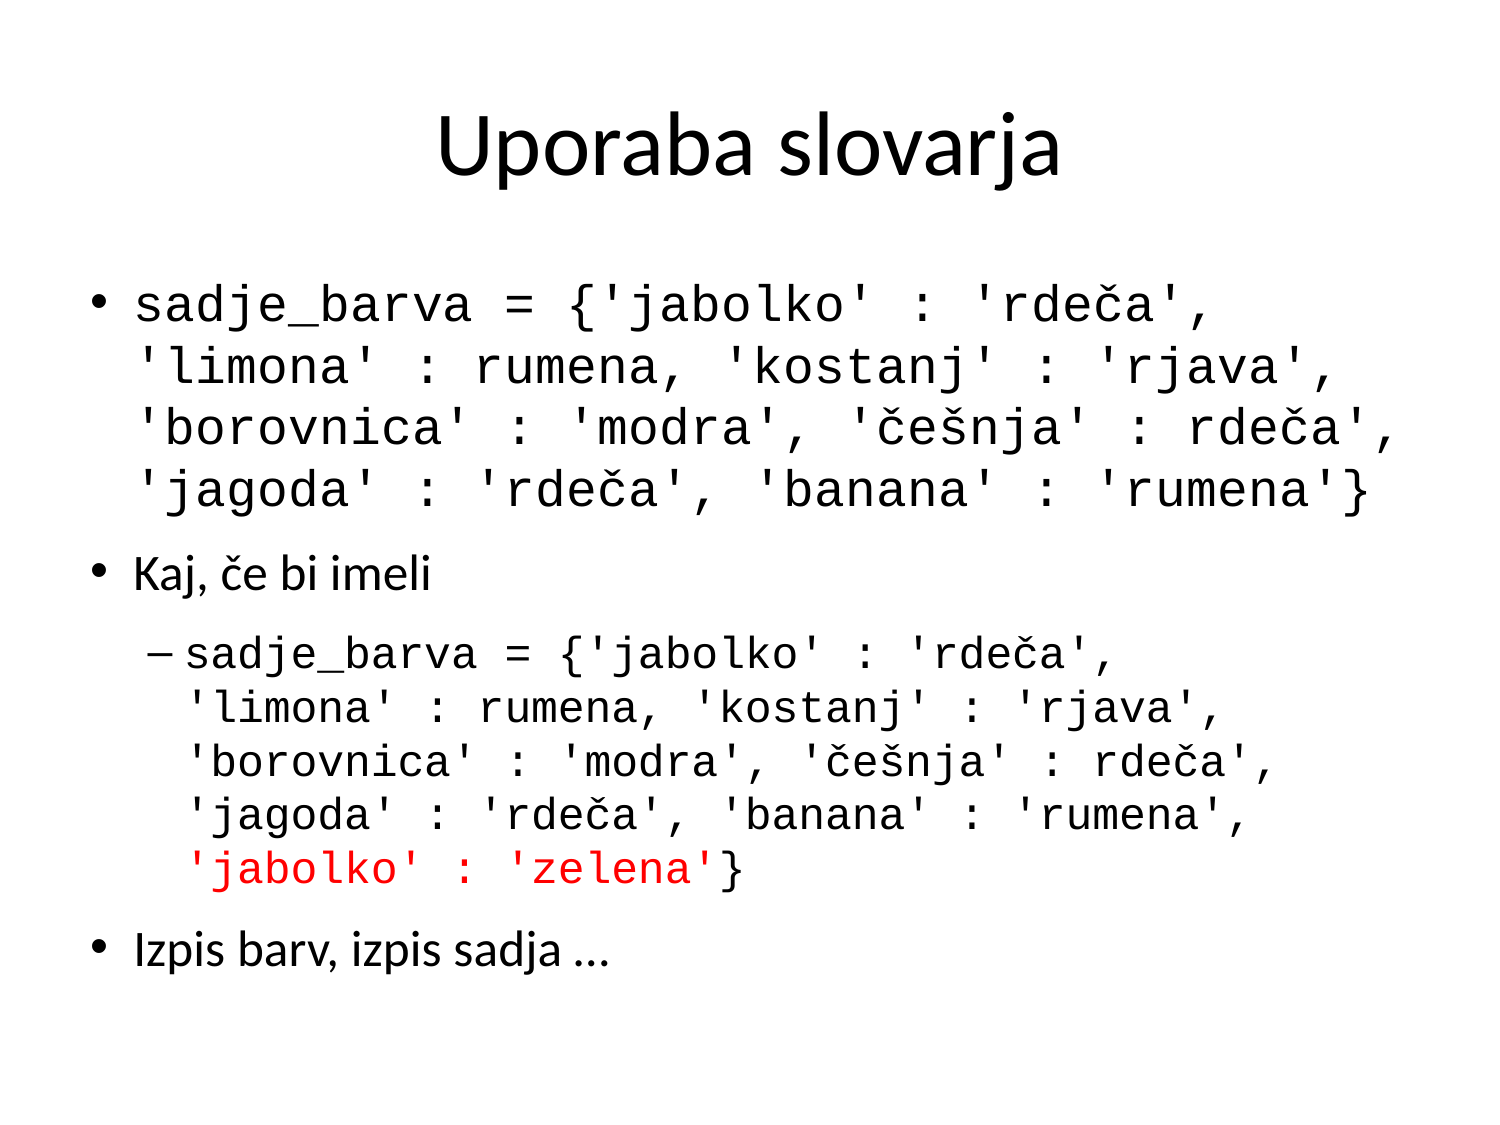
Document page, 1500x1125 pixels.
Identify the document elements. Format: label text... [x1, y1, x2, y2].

title Uporaba slovarja [75, 45, 1425, 233]
list sadje_barva = {'jabolko' : 'rdeča', 'limona' : rumena, 'kostanj' : 'rjava', 'borovnica' : 'modra', 'češnja' : rdeča', 'jagoda' : 'rdeča', 'banana' : 'rumena'} Kaj, če bi imeli sadje_barva = {'jabolko' : 'rdeča', 'limona' : rumena, 'kostanj' : 'rjava', 'borovnica' : 'modra', 'češnja' : rdeča', 'jagoda' : 'rdeča', 'banana' : 'rumena', 'jabolko' : 'zelena'} Izpis barv, izpis sadja … [75, 262, 1425, 1005]
